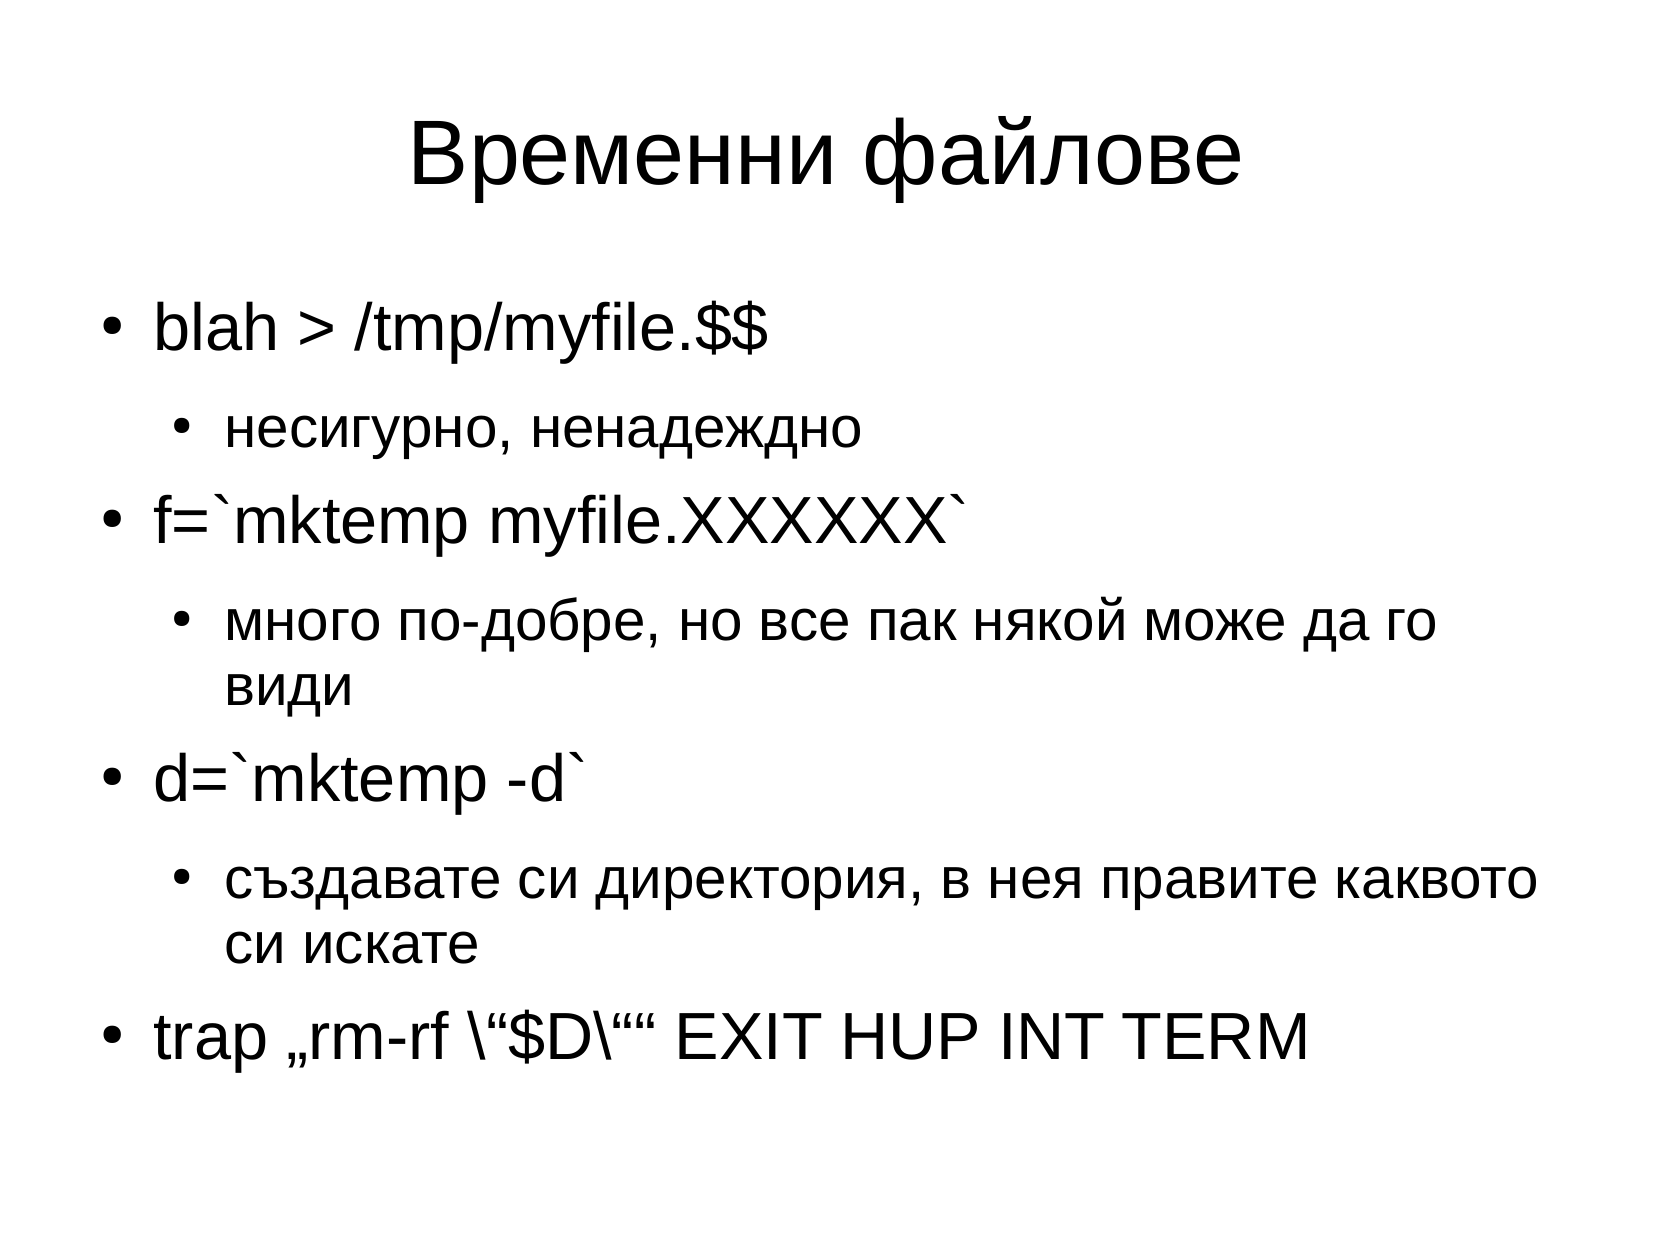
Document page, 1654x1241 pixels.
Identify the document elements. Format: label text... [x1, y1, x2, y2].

title Временни файлове [82, 56, 1571, 250]
list blah > /tmp/myfile.$$ несигурно, ненадеждно f=`mktemp myfile.XXXXXX` много по-добре, но все пак някой може да го види d=`mktemp -d` създавате си директория, в нея правите каквото си искате trap „rm-rf \“$D\““ EXIT HUP INT TERM [82, 290, 1571, 1109]
